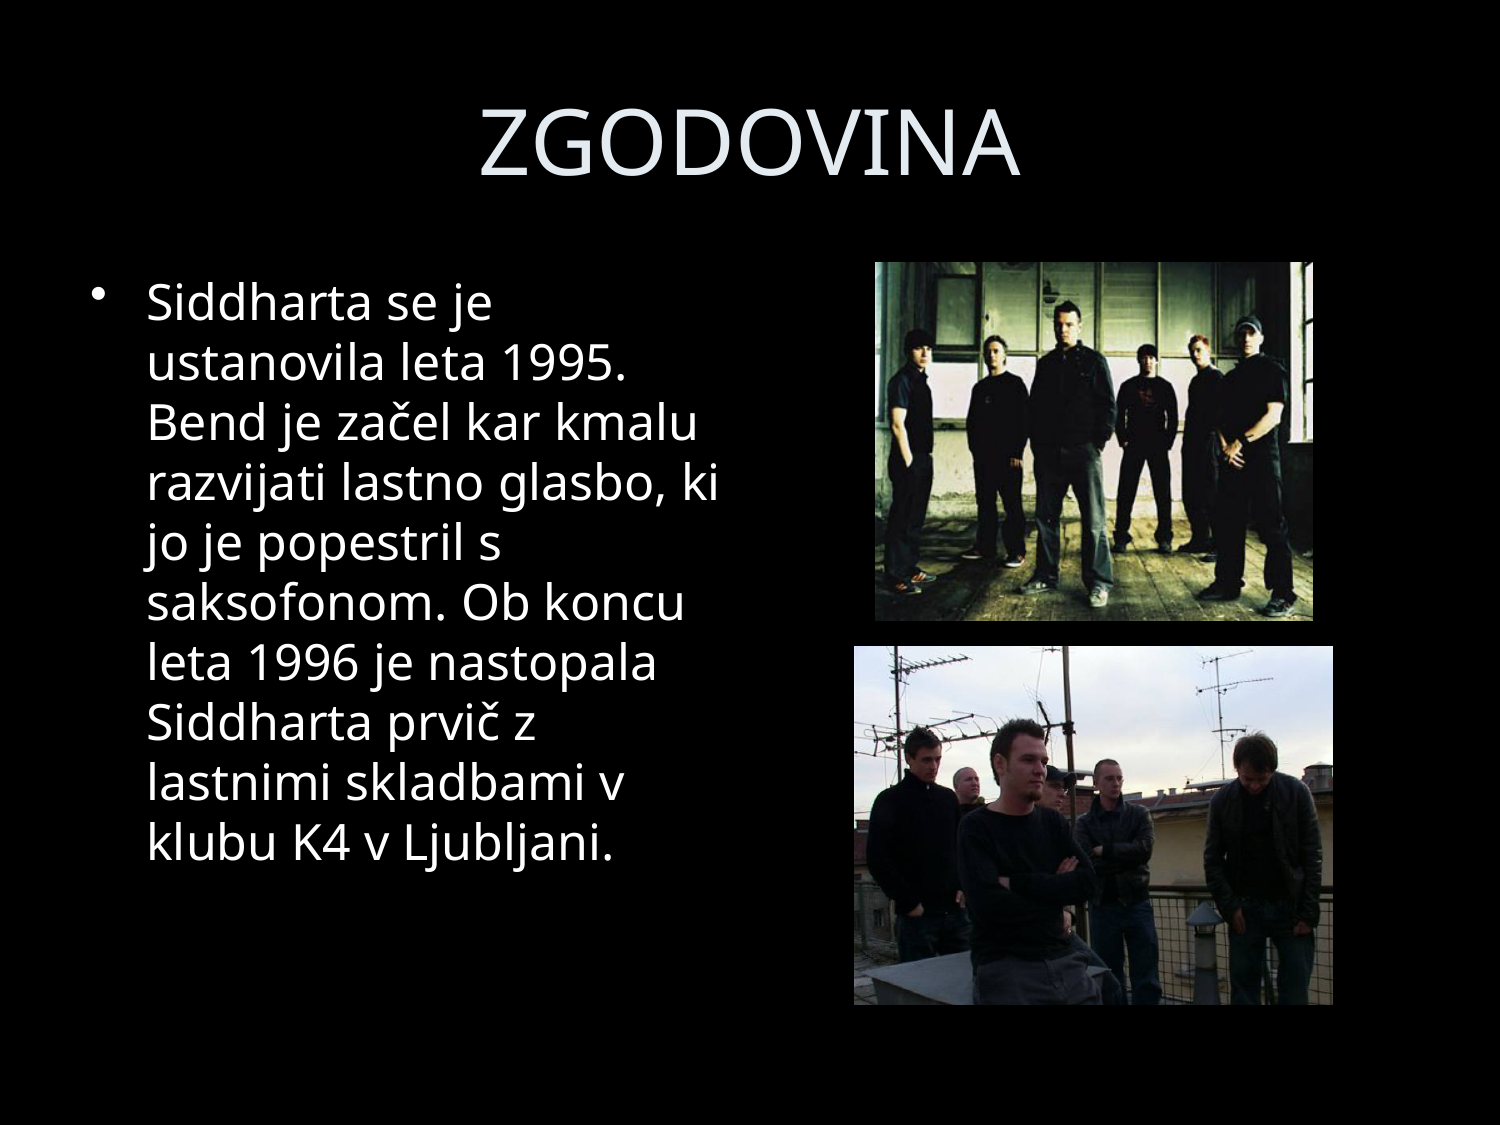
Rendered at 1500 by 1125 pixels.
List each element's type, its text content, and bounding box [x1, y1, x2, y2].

list Siddharta se je ustanovila leta 1995. Bend je začel kar kmalu razvijati lastno glasbo, ki jo je popestril s saksofonom. Ob koncu leta 1996 je nastopala Siddharta prvič z lastnimi skladbami v klubu K4 v Ljubljani. [75, 262, 738, 1005]
picture [854, 646, 1333, 1005]
title ZGODOVINA [75, 45, 1425, 233]
picture [875, 262, 1313, 622]
